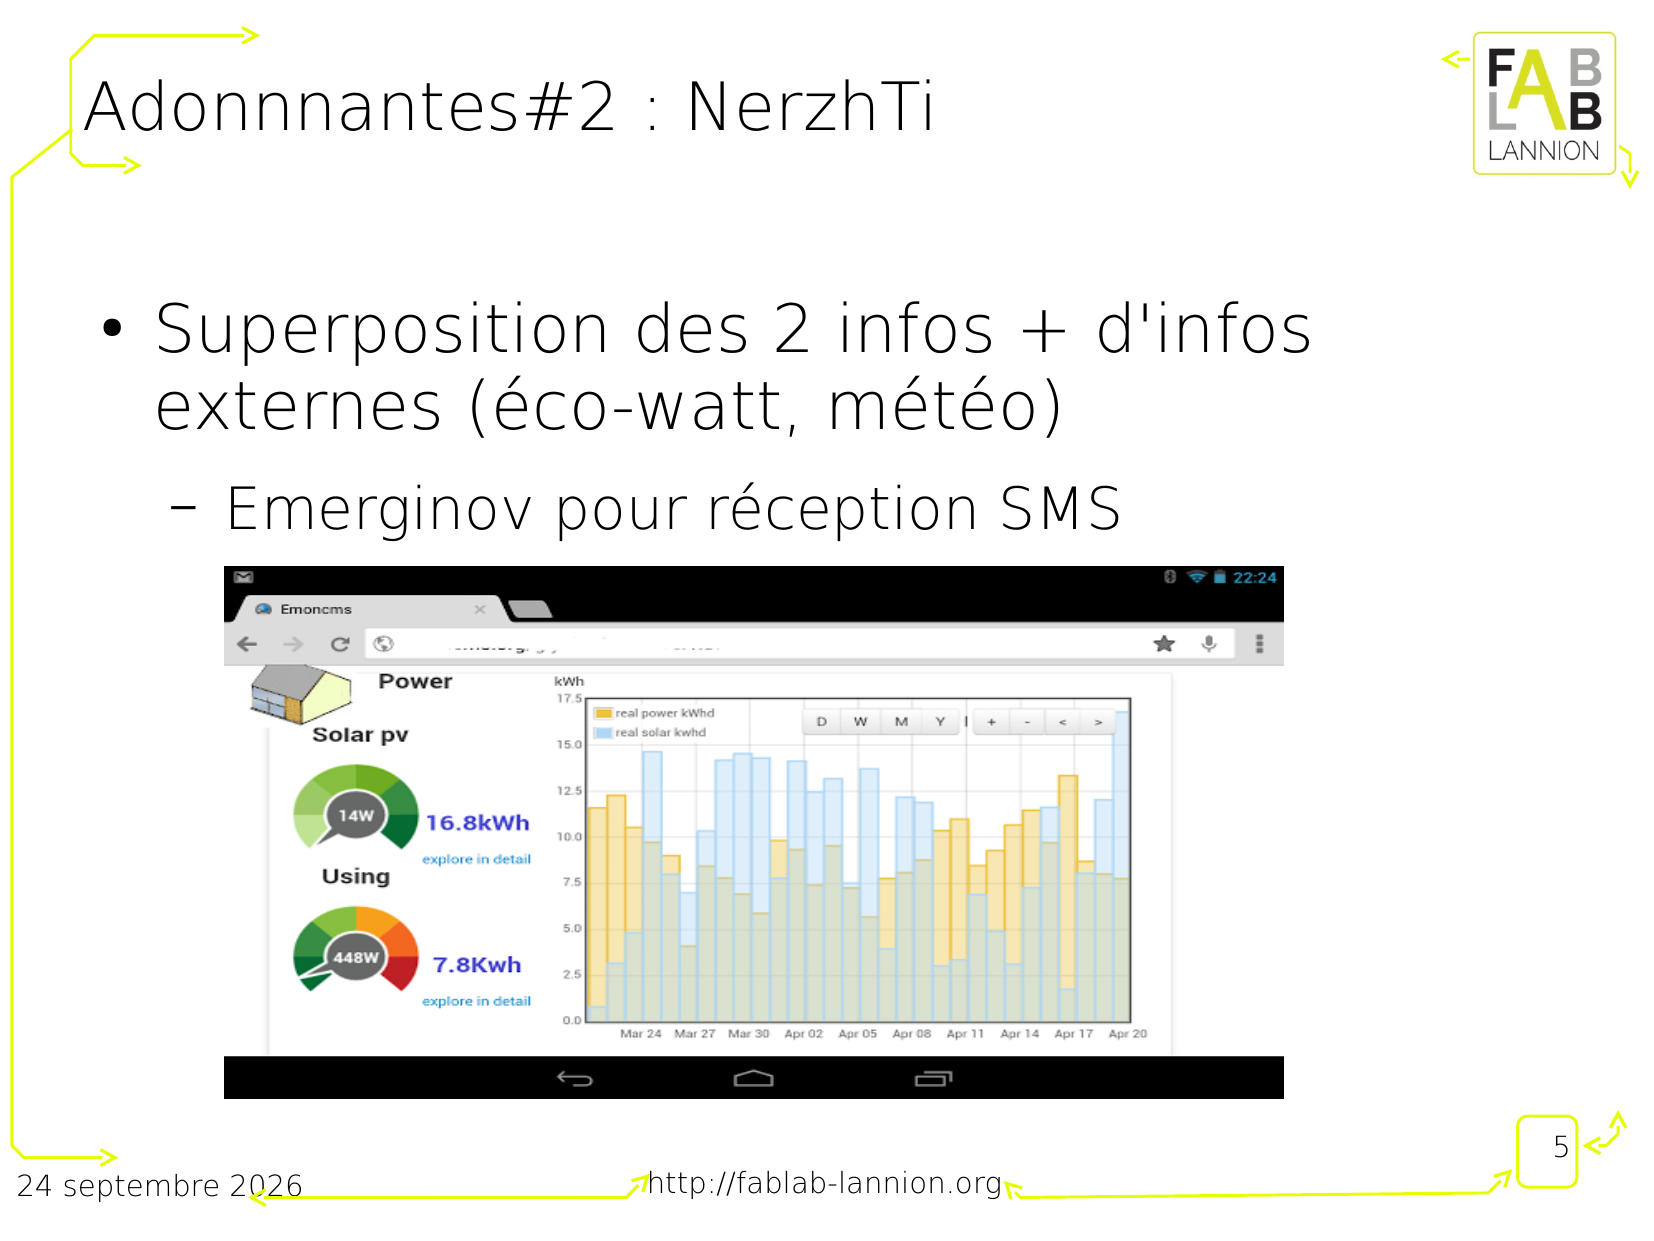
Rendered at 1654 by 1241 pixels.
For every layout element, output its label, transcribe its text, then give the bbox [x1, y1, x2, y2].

list Superposition des 2 infos + d'infos externes (éco-watt, météo) Emerginov pour réception SMS [82, 290, 1571, 1010]
title Adonnnantes#2 : NerzhTi [82, 49, 1441, 166]
picture [1470, 29, 1619, 178]
picture [224, 566, 1284, 1099]
